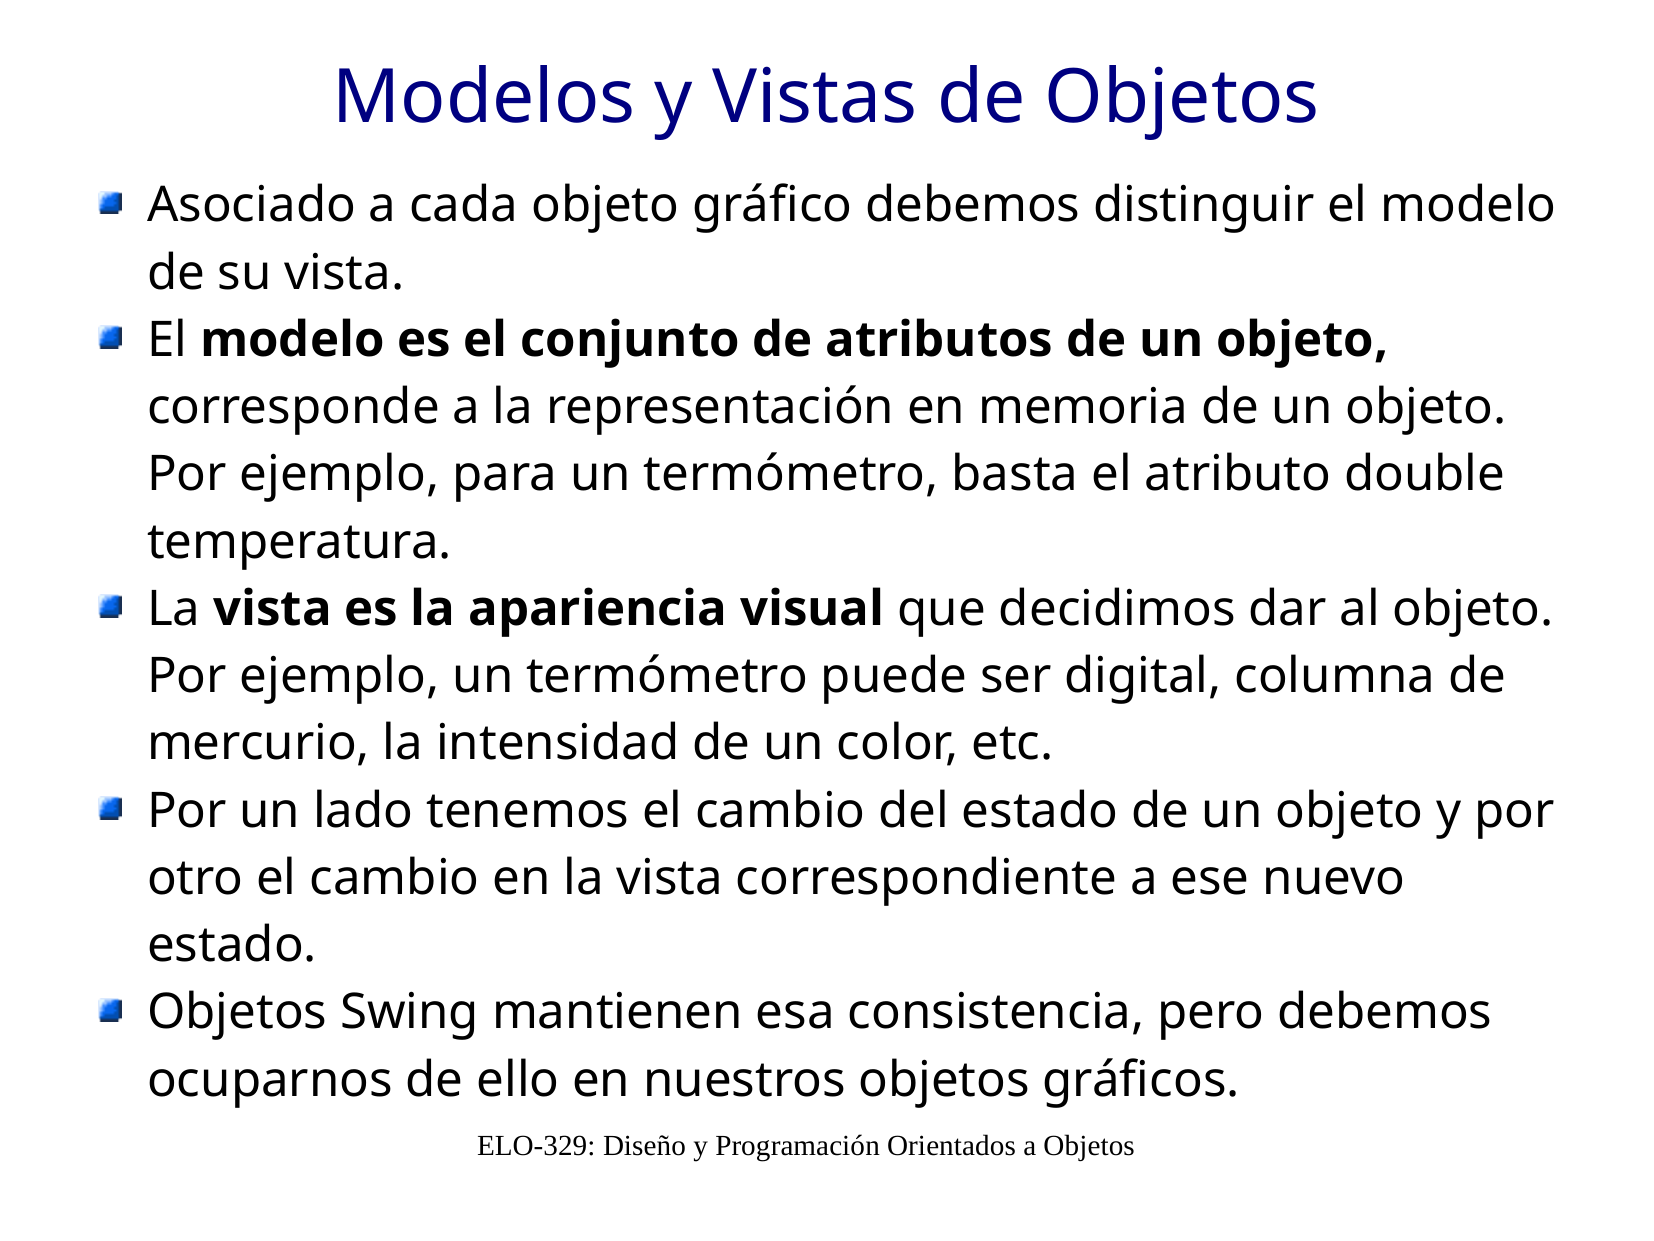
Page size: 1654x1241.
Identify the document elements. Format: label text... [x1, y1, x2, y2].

list Asociado a cada objeto gráfico debemos distinguir el modelo de su vista. El modelo es el conjunto de atributos de un objeto, corresponde a la representación en memoria de un objeto. Por ejemplo, para un termómetro, basta el atributo double temperatura. La vista es la apariencia visual que decidimos dar al objeto. Por ejemplo, un termómetro puede ser digital, columna de mercurio, la intensidad de un color, etc. Por un lado tenemos el cambio del estado de un objeto y por otro el cambio en la vista correspondiente a ese nuevo estado. Objetos Swing mantienen esa consistencia, pero debemos ocuparnos de ello en nuestros objetos gráficos. [82, 169, 1571, 1112]
title Modelos y Vistas de Objetos [82, 43, 1571, 145]
